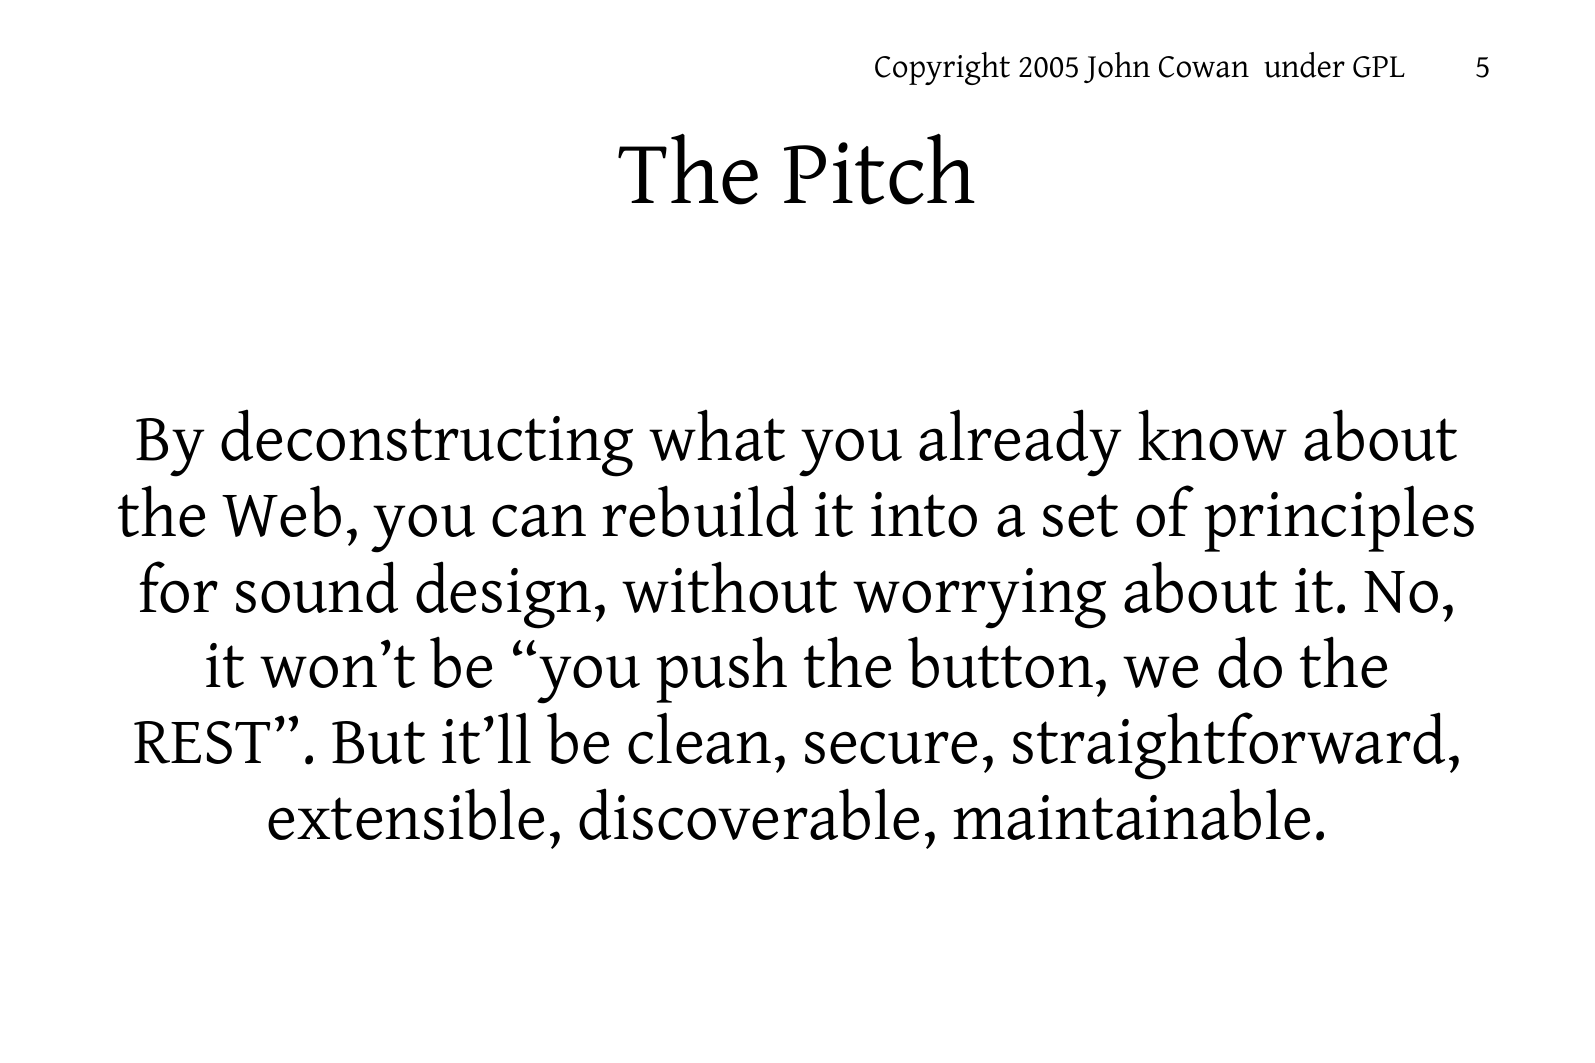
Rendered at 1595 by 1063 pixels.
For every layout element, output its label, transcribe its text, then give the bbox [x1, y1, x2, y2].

subtitle By deconstructing what you already know about the Web, you can rebuild it into a set of principles for sound design, without worrying about it. No, it won’t be “you push the button, we do the REST”. But it’ll be clean, secure, straightforward, extensible, discoverable, maintainable. [117, 271, 1479, 990]
title The Pitch [117, 88, 1479, 266]
